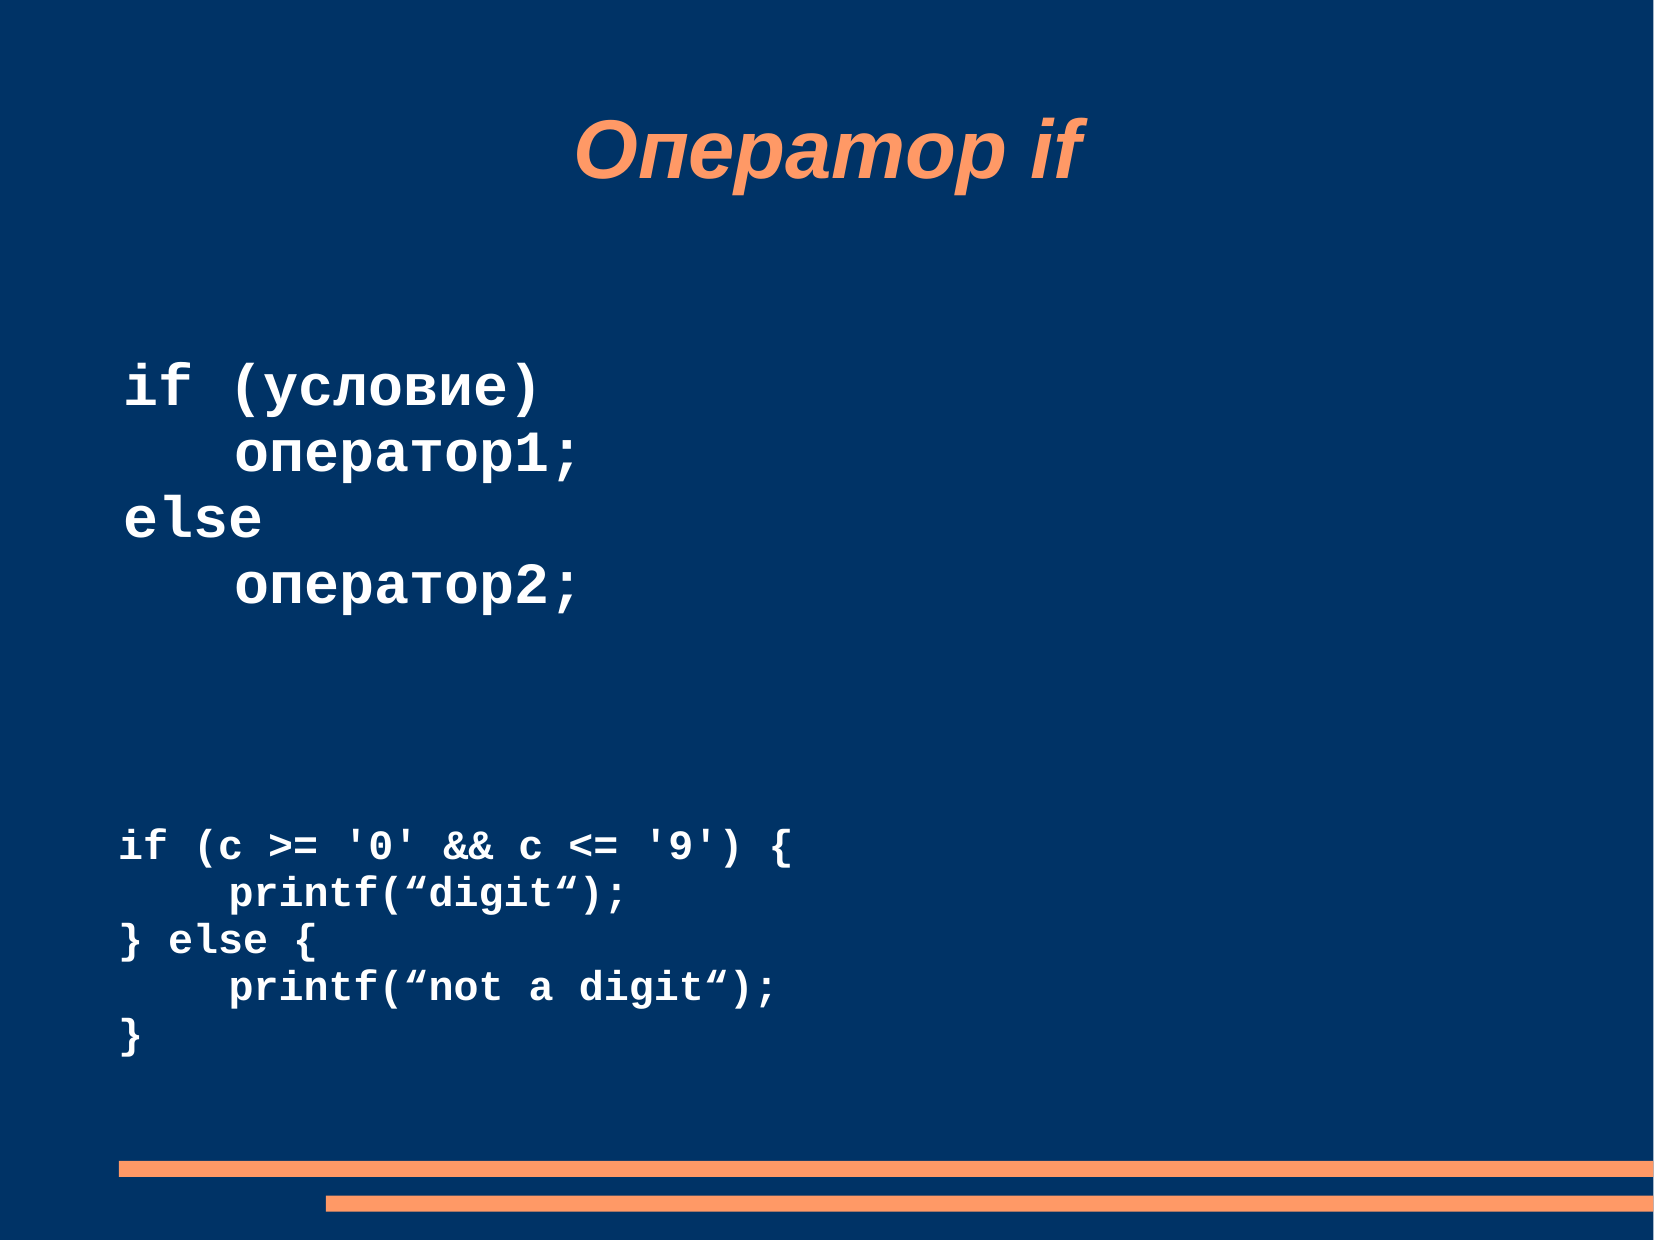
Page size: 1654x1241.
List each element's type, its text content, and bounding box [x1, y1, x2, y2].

text_box if (c >= '0' && c <= '9') { printf(“digit“); } else { printf(“not a digit“); } [118, 787, 1501, 1145]
title Оператор if [121, 46, 1534, 254]
subtitle if (условие) оператор1; else оператор2; [88, 316, 1463, 662]
